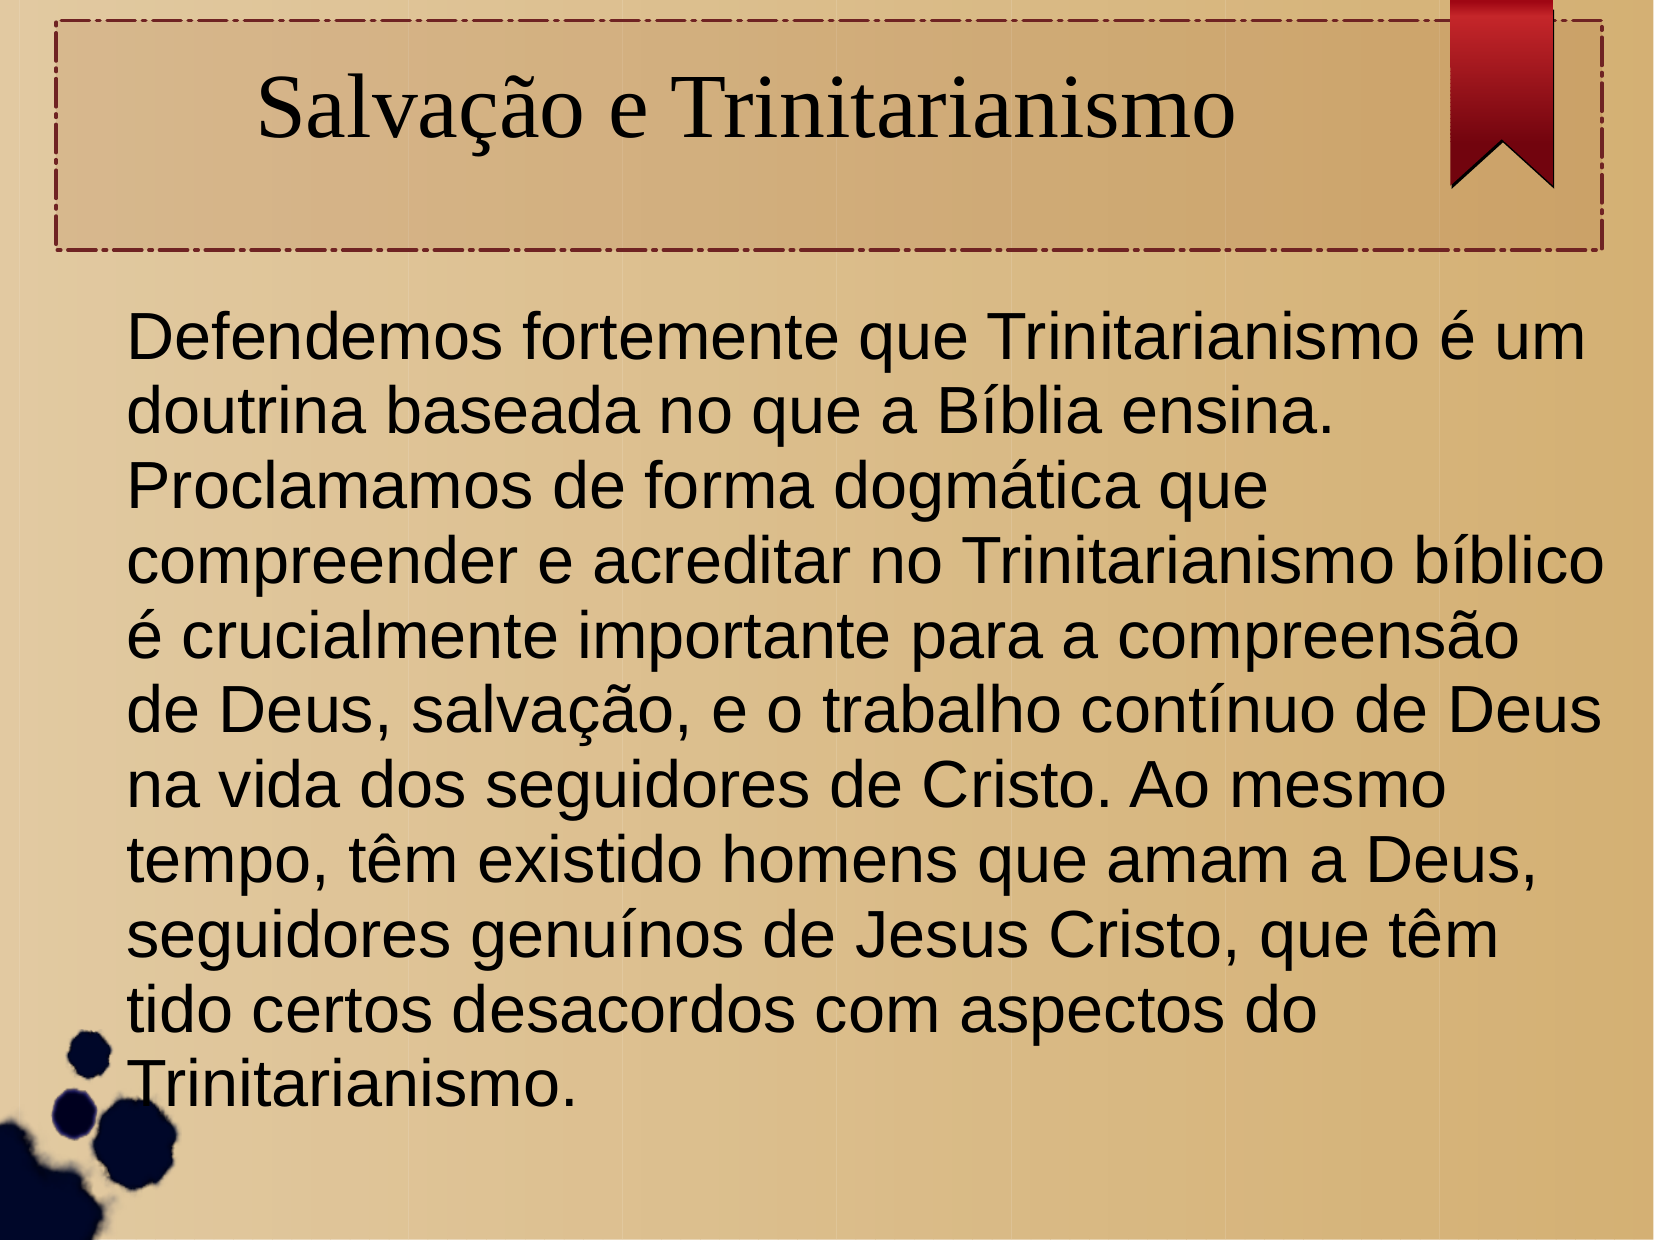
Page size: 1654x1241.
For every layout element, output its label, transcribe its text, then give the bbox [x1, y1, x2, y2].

title Salvação e Trinitarianismo [82, 47, 1412, 166]
subtitle Defendemos fortemente que Trinitarianismo é um doutrina baseada no que a Bíblia ensina. Proclamamos de forma dogmática que compreender e acreditar no Trinitarianismo bíblico é crucialmente importante para a compreensão de Deus, salvação, e o trabalho contínuo de Deus na vida dos seguidores de Cristo. Ao mesmo tempo, têm existido homens que amam a Deus, seguidores genuínos de Jesus Cristo, que têm tido certos desacordos com aspectos do Trinitarianismo. [126, 299, 1615, 1241]
